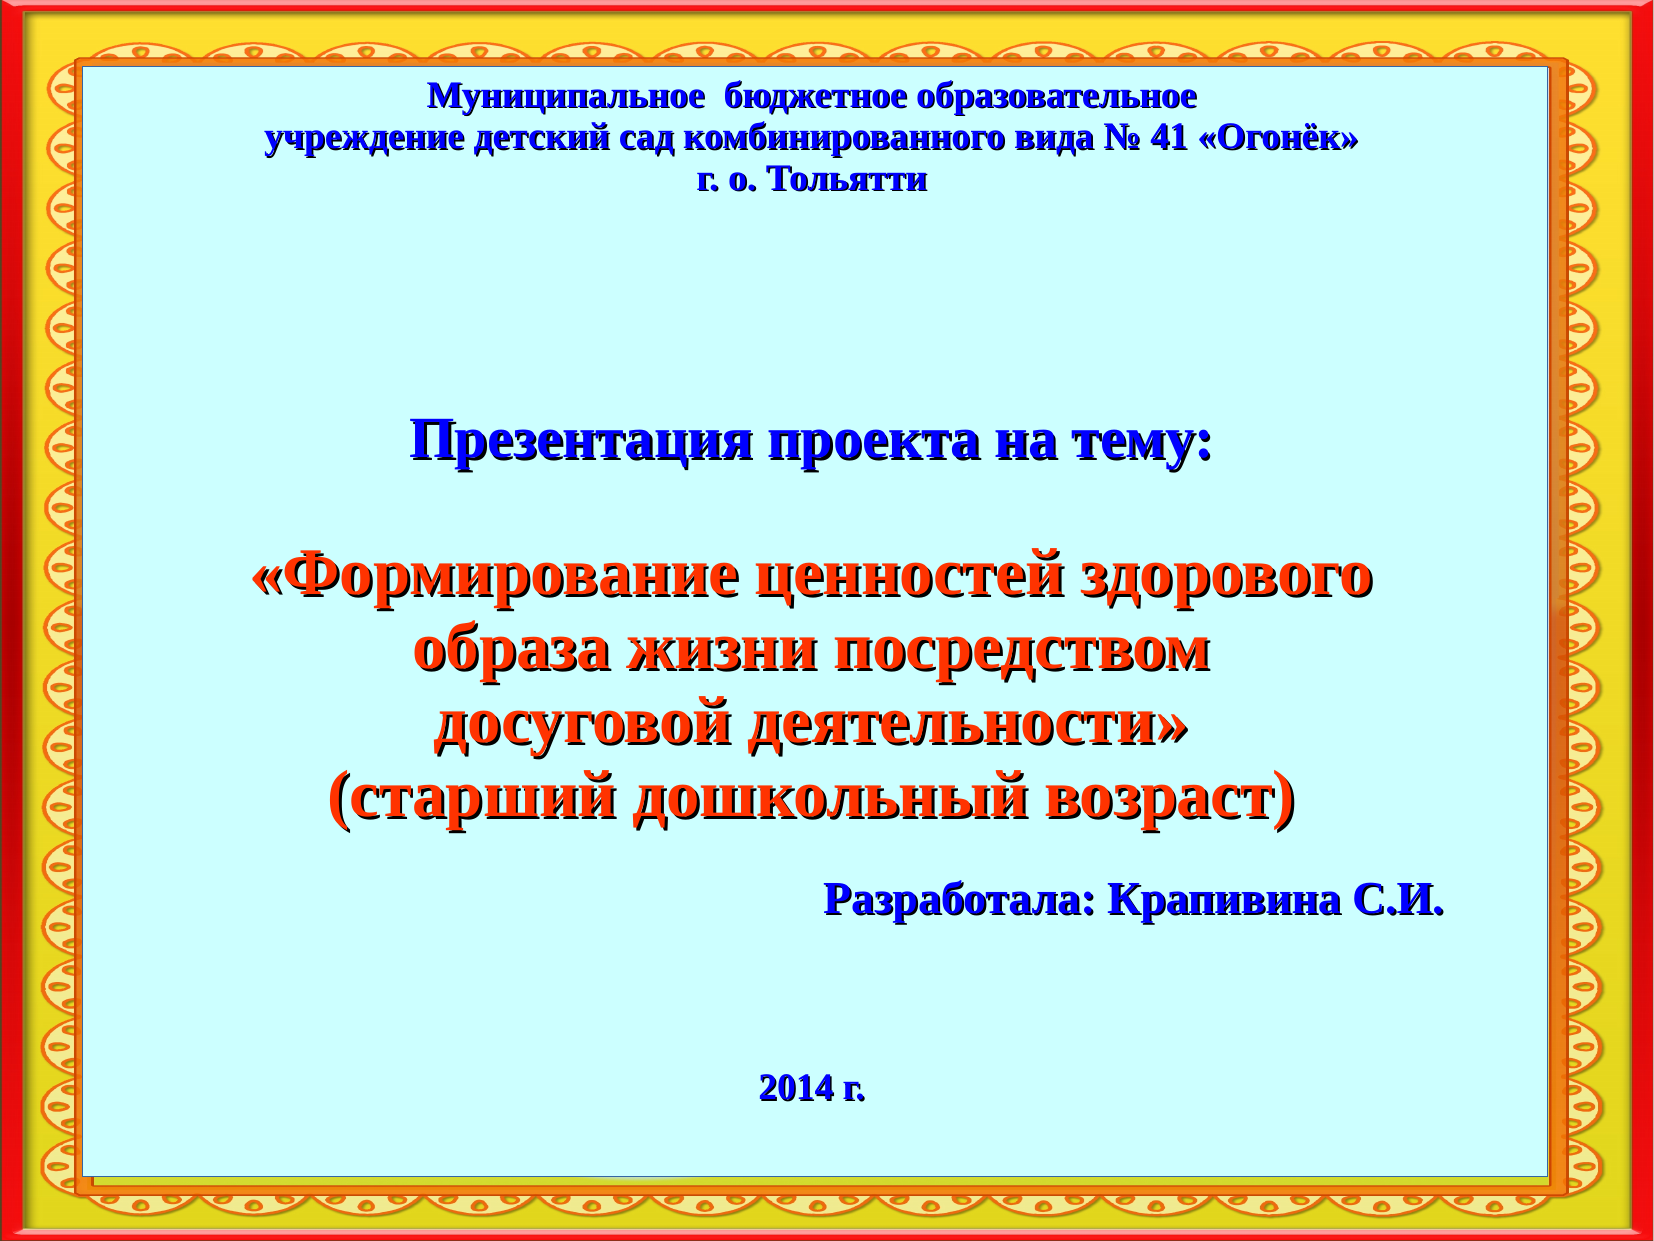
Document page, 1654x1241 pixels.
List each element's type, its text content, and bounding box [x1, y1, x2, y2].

text_box [1541, 66, 1548, 1177]
text_box Муниципальное бюджетное образовательное учреждение детский сад комбинированного вида № 41 «Огонёк» г. о. Тольятти Презентация проекта на тему: «Формирование ценностей здорового образа жизни посредством досуговой деятельности» (старший дошкольный возраст) Разработала: Крапивина С.И. 2014 г. [82, 66, 1541, 1184]
picture [0, 0, 1654, 1241]
